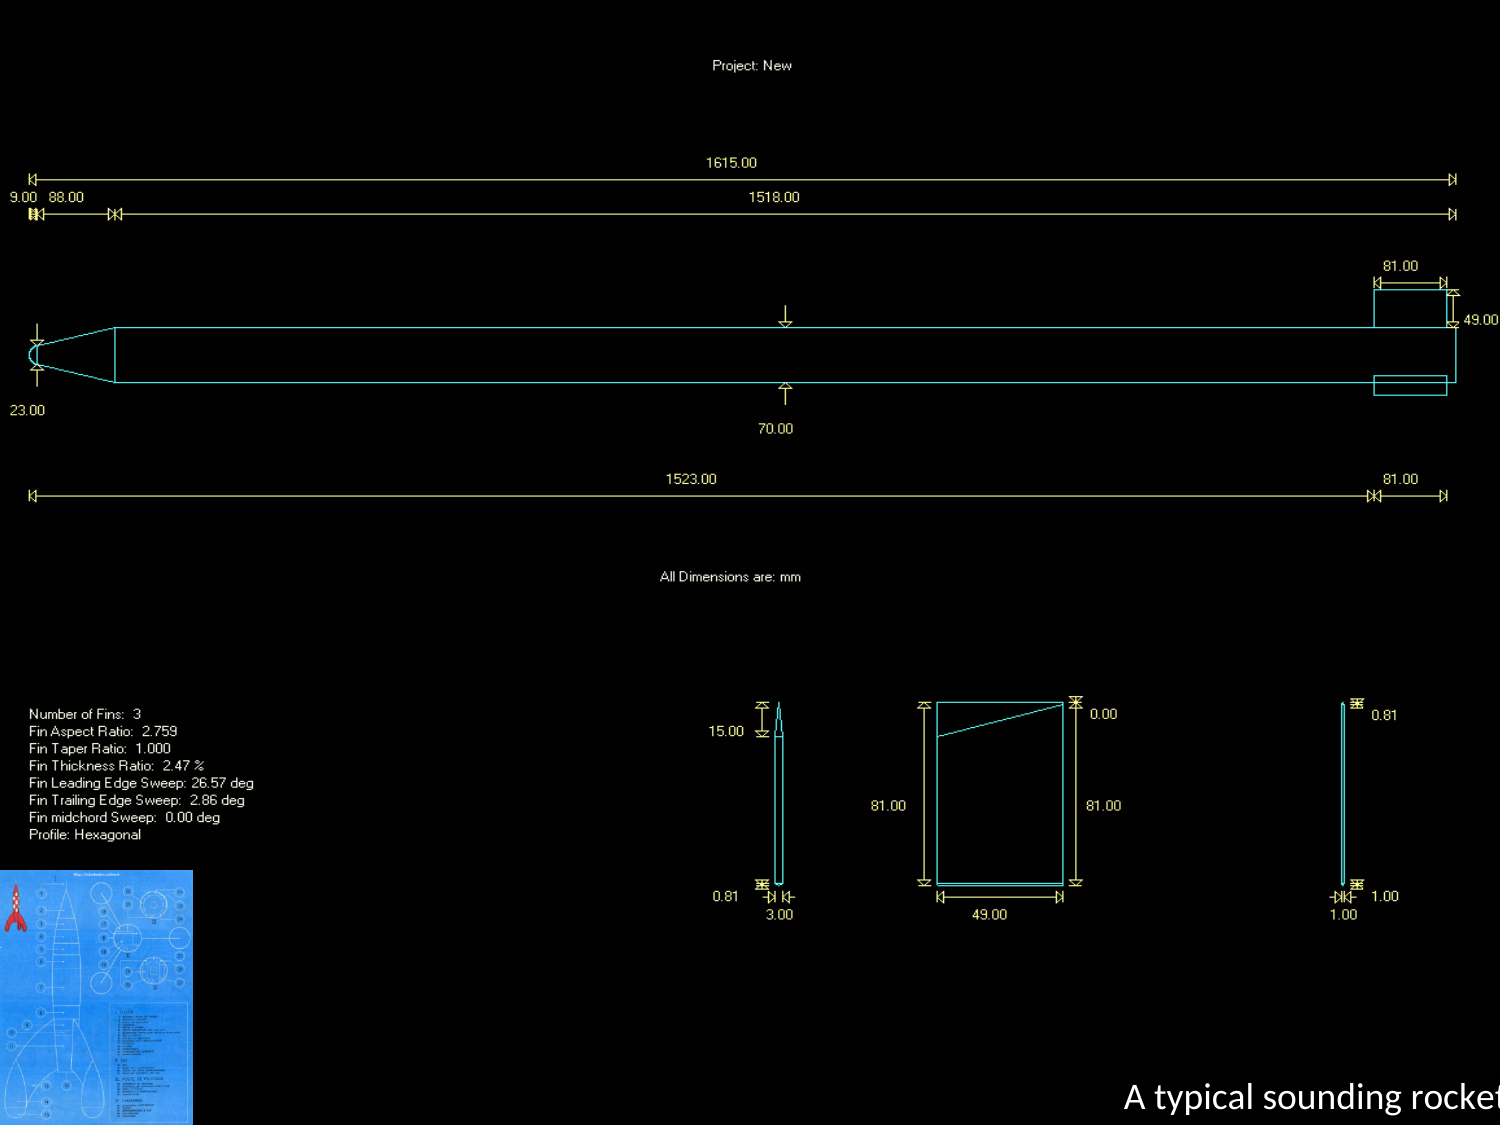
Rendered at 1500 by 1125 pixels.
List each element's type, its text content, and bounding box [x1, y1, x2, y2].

picture [0, 0, 1500, 1125]
text_box A typical sounding rocket [1109, 1064, 1500, 1125]
